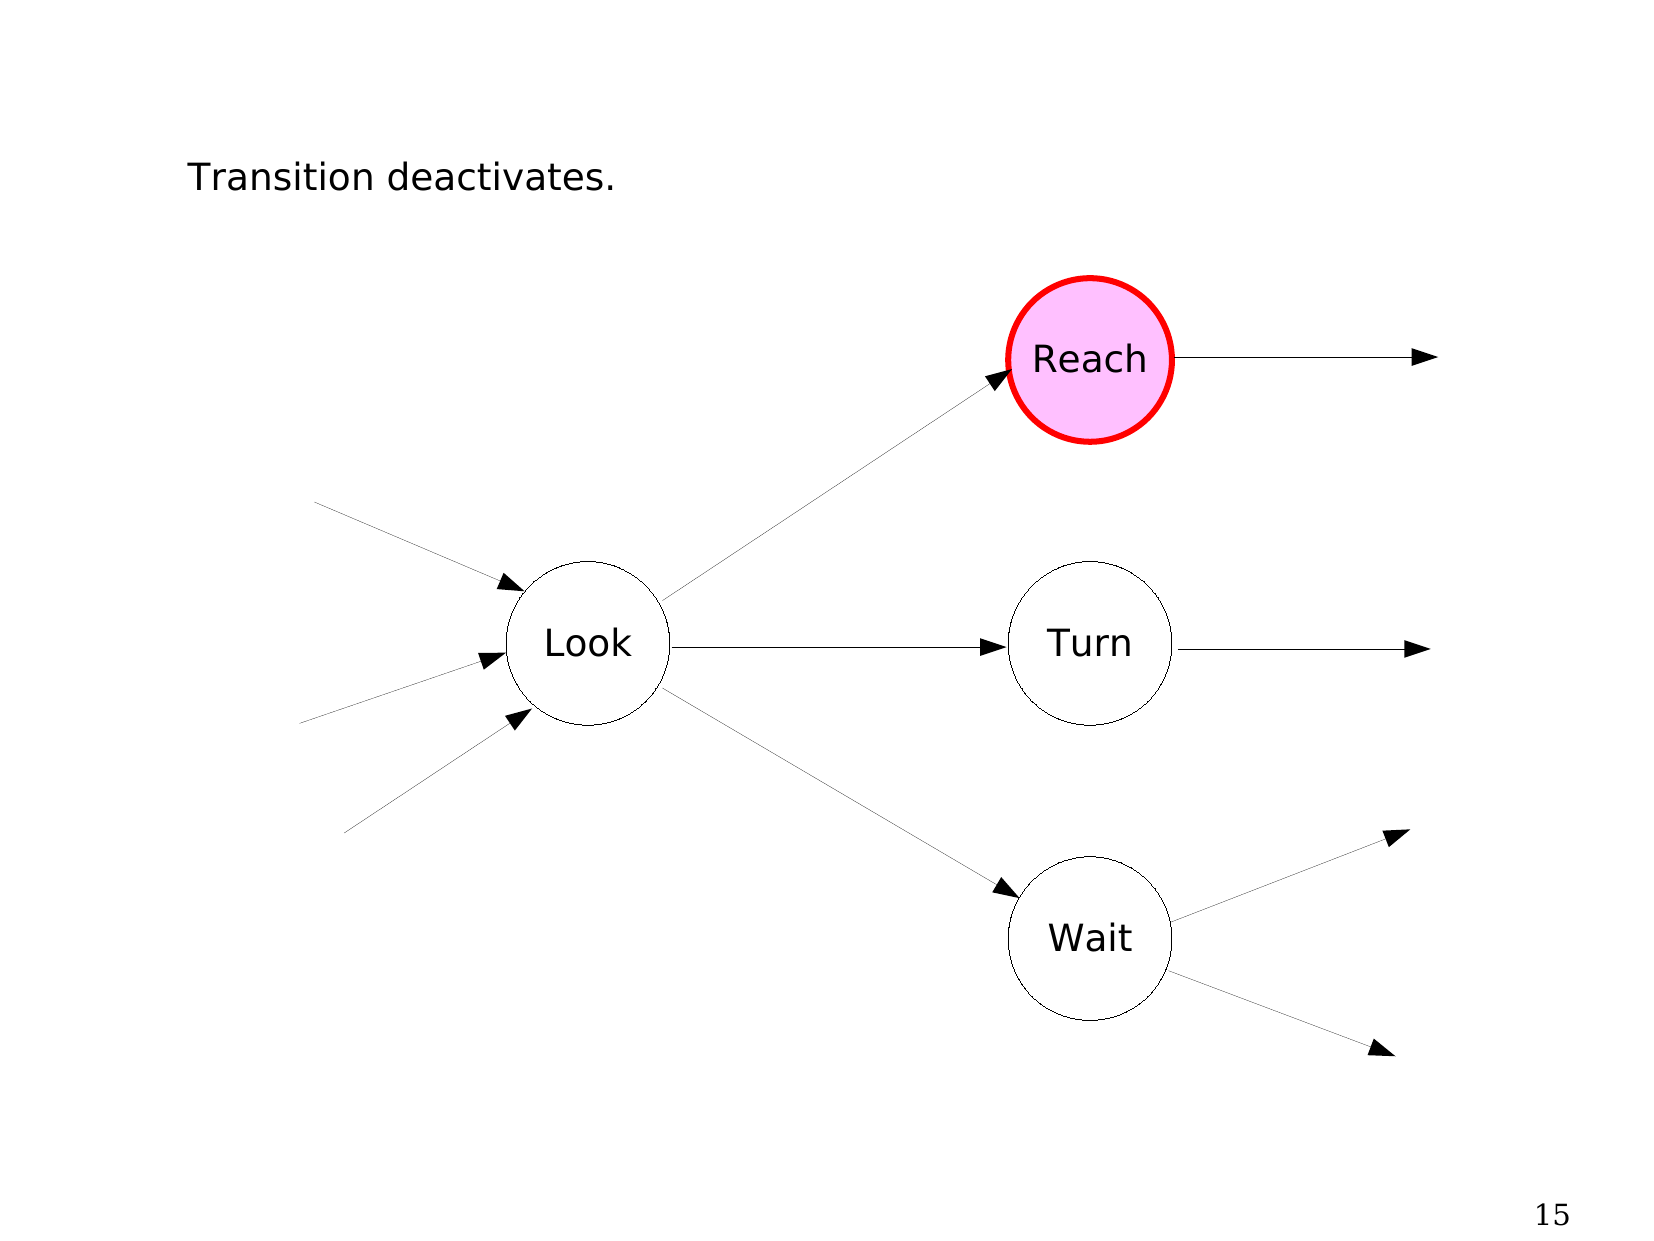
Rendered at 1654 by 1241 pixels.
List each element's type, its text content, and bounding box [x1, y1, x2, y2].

text_box Wait [1008, 856, 1172, 1021]
text_box Look [506, 561, 670, 726]
text_box Transition deactivates. [172, 148, 1065, 208]
text_box Turn [1008, 561, 1172, 726]
text_box Reach [1008, 278, 1172, 442]
